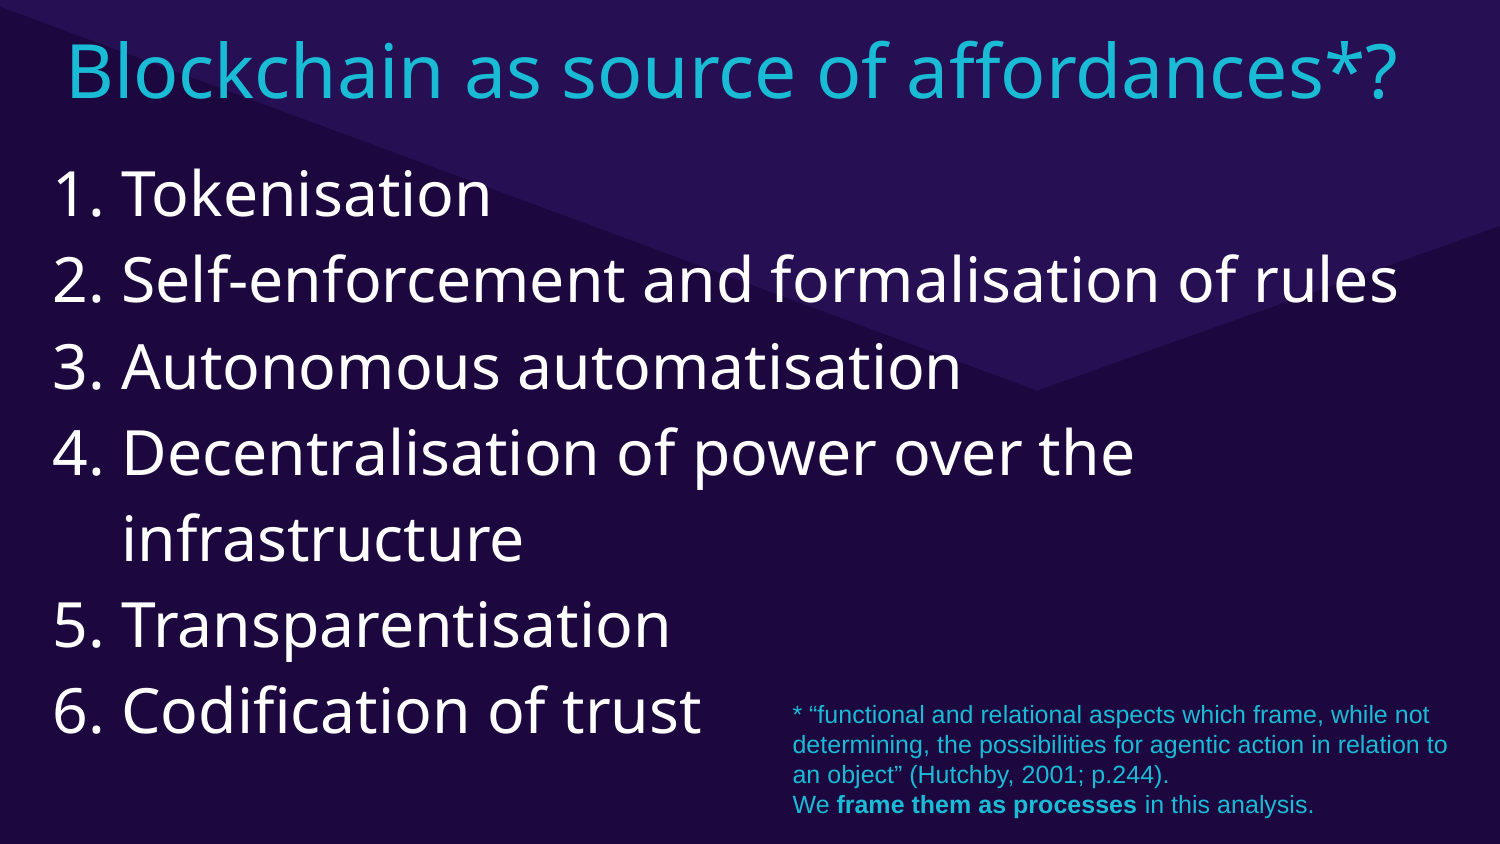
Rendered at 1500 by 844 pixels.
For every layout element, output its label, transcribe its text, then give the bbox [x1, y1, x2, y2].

text_box * “functional and relational aspects which frame, while not determining, the possibilities for agentic action in relation to an object” (Hutchby, 2001; p.244). We frame them as processes in this analysis. [777, 697, 1484, 820]
list Tokenisation Self-enforcement and formalisation of rules Autonomous automatisation Decentralisation of power over the infrastructure Transparentisation Codification of trust [31, 128, 1484, 777]
title Blockchain as source of affordances*? [50, 22, 1492, 129]
